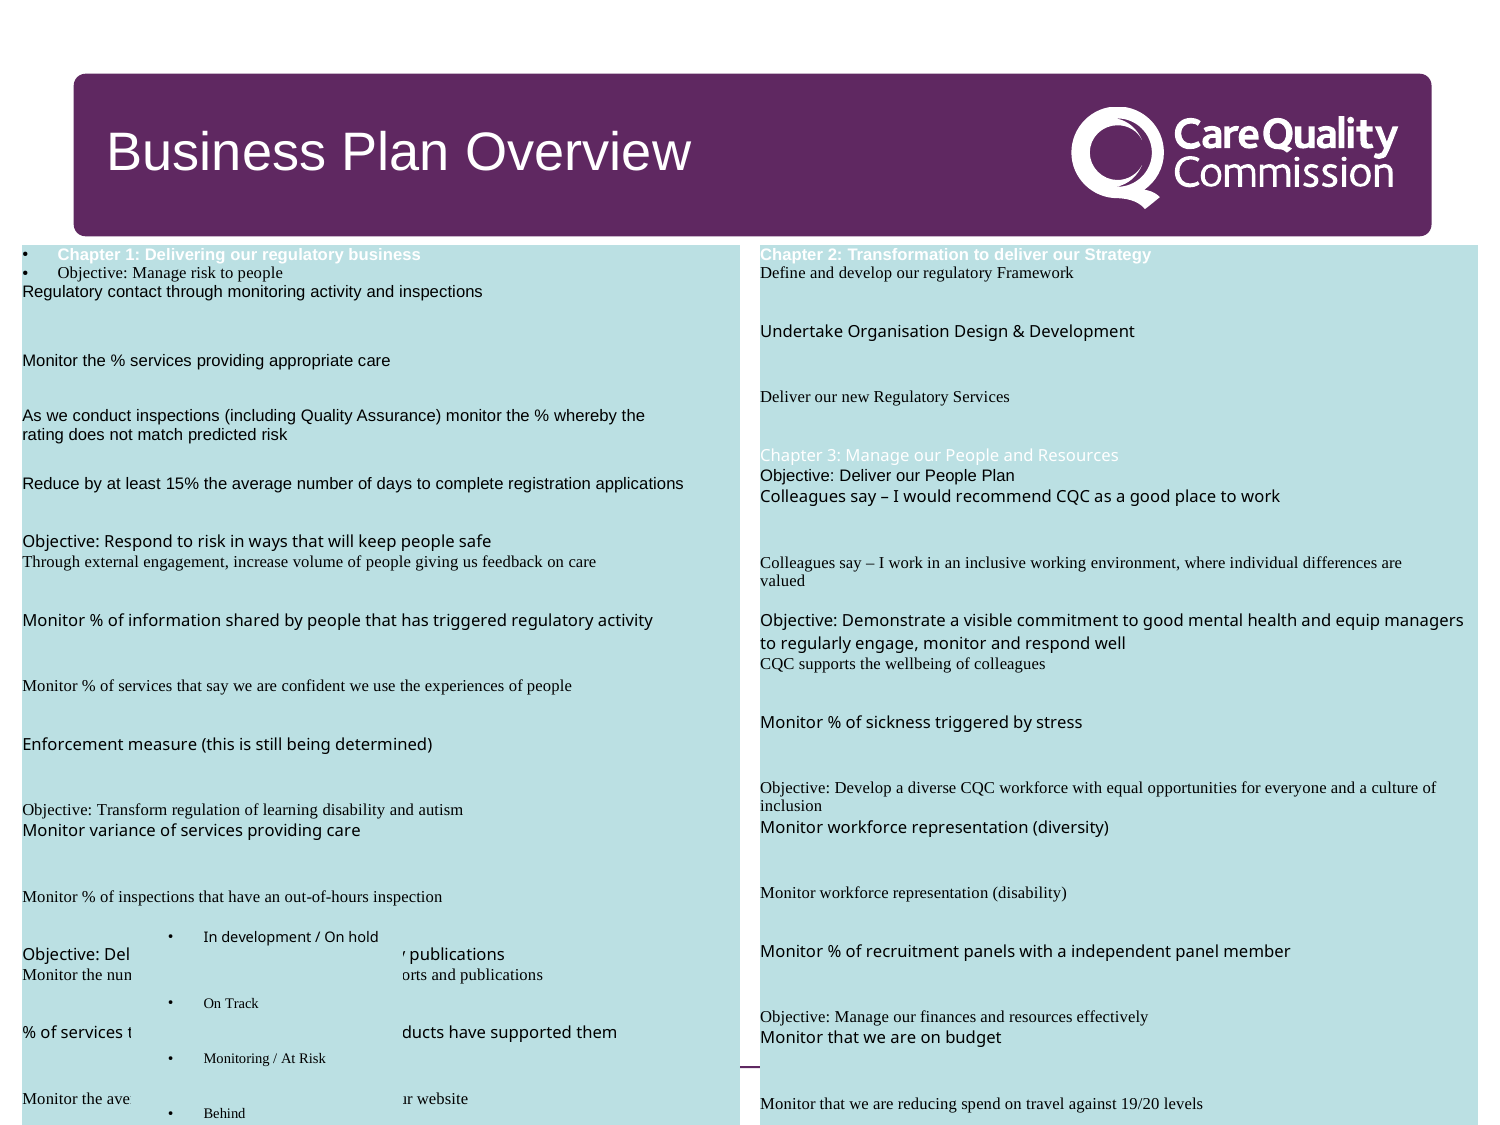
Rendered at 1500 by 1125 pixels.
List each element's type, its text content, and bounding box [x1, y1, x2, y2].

table_cell [688, 1089, 740, 1125]
table_cell % of services that say our independent voice products have supported them [22, 1021, 131, 1089]
table_cell [1424, 655, 1478, 710]
table_cell Monitor workforce representation (diversity) [760, 815, 1424, 884]
table_header In development / On hold [168, 927, 403, 995]
table_cell [1424, 710, 1478, 778]
table_cell [688, 732, 740, 800]
table_cell Objective: Respond to risk in ways that will keep people safe [22, 530, 740, 553]
table_cell Monitor the number of people who access our major reports and publications [22, 966, 131, 1021]
table_cell [1424, 319, 1478, 388]
table_cell [688, 1021, 740, 1089]
table_cell Monitor the average age of our assessment outputs on our website [403, 1089, 688, 1125]
table_cell [131, 1051, 168, 1106]
table_cell Monitor % of information shared by people that has triggered regulatory activity [22, 608, 688, 677]
table_cell [688, 608, 740, 677]
table_header [131, 927, 168, 995]
table_cell [1424, 553, 1478, 609]
table_cell Define and develop our regulatory Framework [760, 264, 1424, 319]
table_cell Regulatory contact through monitoring activity and inspections [22, 283, 688, 351]
table_cell [688, 677, 740, 732]
table_header Chapter 2: Transformation to deliver our Strategy [760, 245, 1478, 264]
table_cell [1424, 939, 1478, 1007]
table_cell [688, 283, 740, 351]
table_cell [131, 995, 168, 1051]
table_cell Enforcement measure (this is still being determined) [22, 732, 688, 800]
table_cell [1424, 815, 1478, 884]
table_cell Undertake Organisation Design & Development [760, 319, 1424, 388]
table_cell [1424, 884, 1478, 939]
table_cell [1424, 485, 1478, 553]
table_cell Monitor % of services that say we are confident we use the experiences of people [22, 677, 688, 732]
table_cell Colleagues say – I work in an inclusive working environment, where individual differences are valued [760, 553, 1424, 609]
table_cell % of services that say our independent voice products have supported them [403, 1021, 688, 1089]
table_cell Monitor that we are reducing spend on travel against 19/20 levels [760, 1094, 1424, 1125]
table_cell Colleagues say – I would recommend CQC as a good place to work [760, 485, 1424, 553]
table_cell [1424, 388, 1478, 443]
table_cell CQC supports the wellbeing of colleagues [760, 655, 1424, 710]
table_cell [688, 475, 740, 530]
table_cell [688, 966, 740, 1021]
table_cell [688, 406, 740, 475]
table_cell Monitor workforce representation (disability) [760, 884, 1424, 939]
table_cell Through external engagement, increase volume of people giving us feedback on care [22, 553, 688, 608]
table_cell Objective: Demonstrate a visible commitment to good mental health and equip managers to regularly engage, monitor and respond well [760, 609, 1478, 655]
table_cell [1424, 1026, 1478, 1094]
table_cell Objective: Deliver our independent voice and key publications [22, 943, 131, 966]
table_cell Reduce by at least 15% the average number of days to complete registration applications [22, 475, 688, 530]
table_cell As we conduct inspections (including Quality Assurance) monitor the % whereby the rating does not match predicted risk [22, 406, 688, 475]
table_cell Monitor the number of people who access our major reports and publications [403, 966, 688, 1021]
table_cell Objective: Deliver our independent voice and key publications [403, 943, 740, 966]
table_cell Behind [168, 1106, 403, 1125]
table_cell Objective: Transform regulation of learning disability and autism [22, 800, 740, 819]
table_cell [688, 819, 740, 887]
table_cell Objective: Deliver our People Plan [760, 466, 1478, 485]
table_cell [688, 553, 740, 608]
table_cell Monitor that we are on budget [760, 1026, 1424, 1094]
table_cell [1424, 1094, 1478, 1125]
table_cell Deliver our new Regulatory Services [760, 388, 1424, 443]
table_cell [1424, 264, 1478, 319]
table_cell Monitor % of inspections that have an out-of-hours inspection [22, 887, 688, 943]
table_cell Monitor the average age of our assessment outputs on our website [22, 1089, 131, 1125]
table_cell Monitor variance of services providing care [22, 819, 688, 887]
table_cell [131, 1106, 168, 1125]
table_cell Objective: Manage our finances and resources effectively [760, 1007, 1478, 1026]
table_cell Monitor the % services providing appropriate care [22, 351, 688, 406]
table_cell [688, 351, 740, 406]
table_cell Monitoring / At Risk [168, 1051, 403, 1106]
table_cell On Track [168, 995, 403, 1051]
table_header Chapter 1: Delivering our regulatory business [22, 245, 740, 264]
table_cell Monitor % of sickness triggered by stress [760, 710, 1424, 778]
title Business Plan Overview [106, 79, 1022, 229]
table_cell [688, 887, 740, 943]
table_cell Objective: Develop a diverse CQC workforce with equal opportunities for everyone and a culture of inclusion [760, 778, 1478, 815]
table_cell Monitor % of recruitment panels with a independent panel member [760, 939, 1424, 1007]
table_cell Objective: Manage risk to people [22, 264, 740, 283]
table_cell Chapter 3: Manage our People and Resources [760, 443, 1478, 466]
